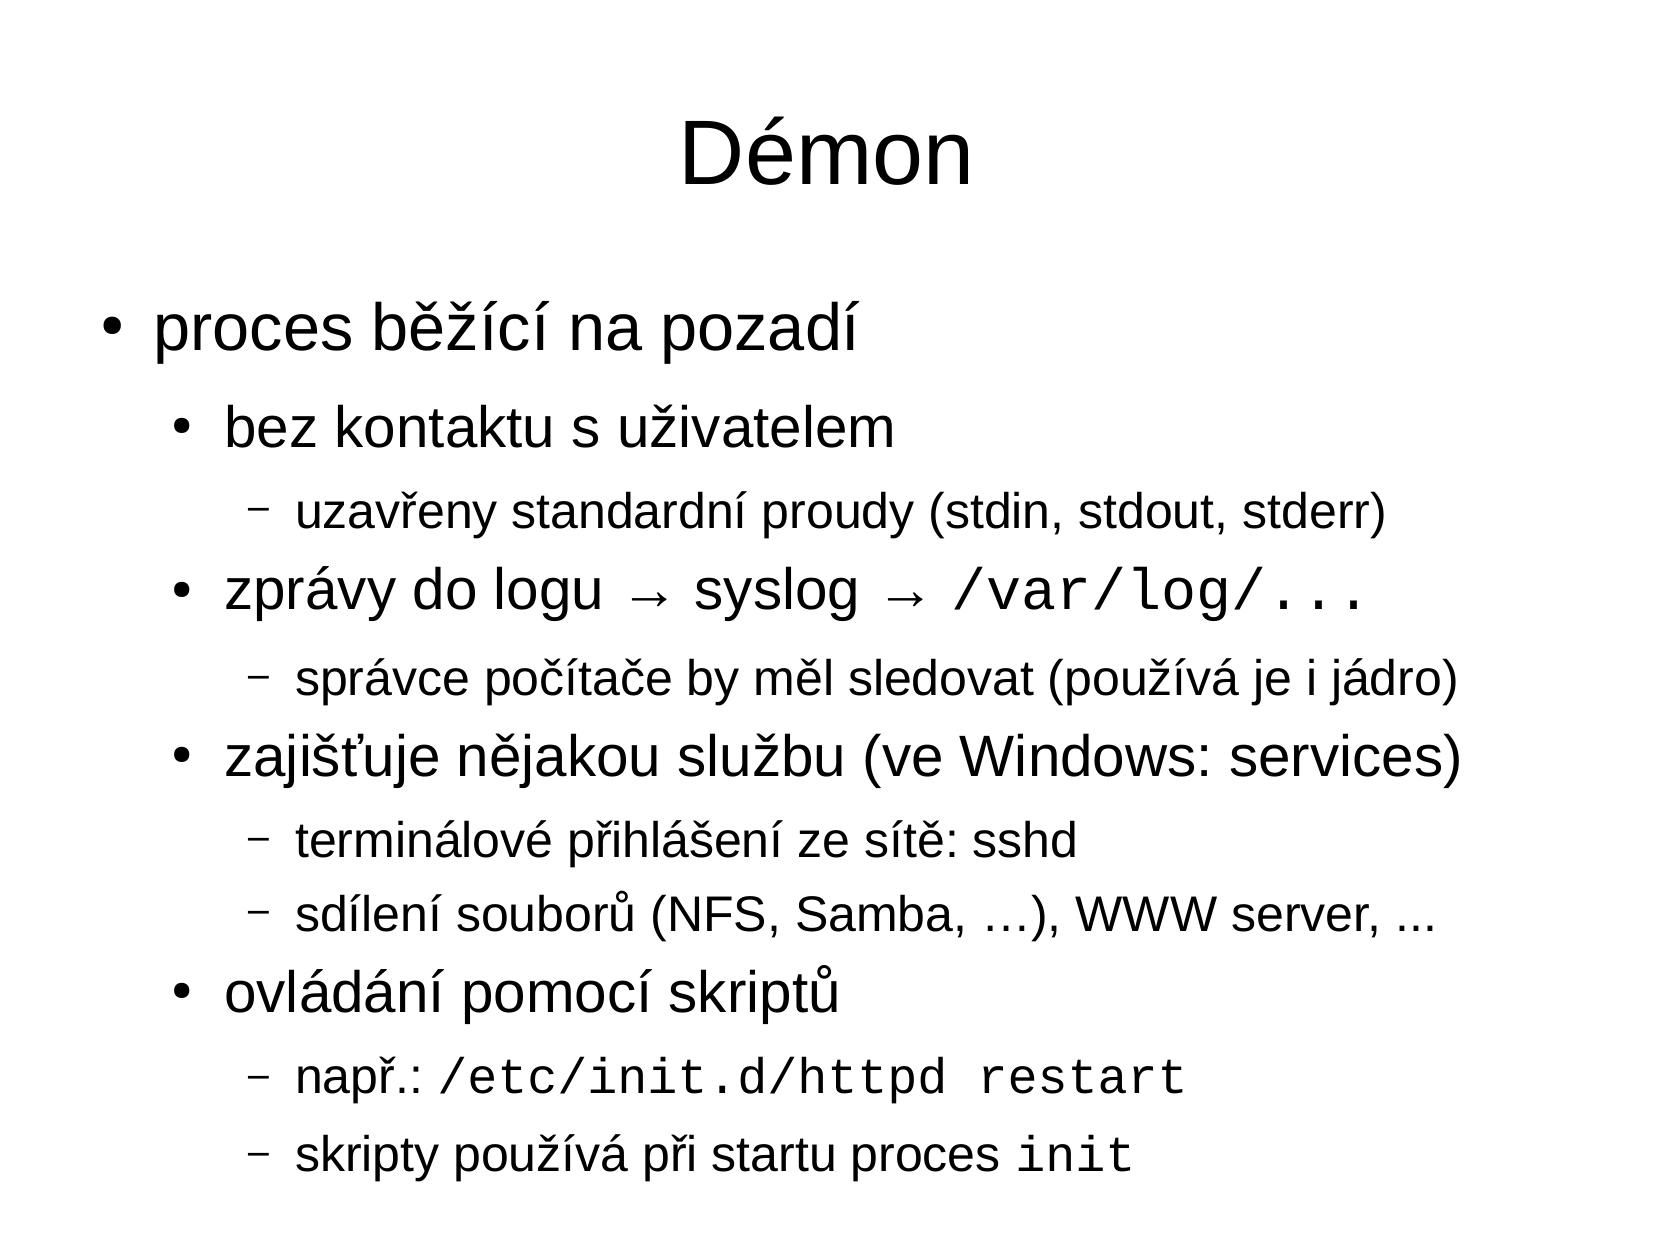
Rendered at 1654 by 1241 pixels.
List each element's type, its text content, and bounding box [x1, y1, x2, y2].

title Démon [82, 56, 1571, 250]
list proces běžící na pozadí bez kontaktu s uživatelem uzavřeny standardní proudy (stdin, stdout, stderr) zprávy do logu → syslog → /var/log/... správce počítače by měl sledovat (používá je i jádro) zajišťuje nějakou službu (ve Windows: services) terminálové přihlášení ze sítě: sshd sdílení souborů (NFS, Samba, …), WWW server, ... ovládání pomocí skriptů např.: /etc/init.d/httpd restart skripty používá při startu proces init [82, 290, 1571, 1187]
